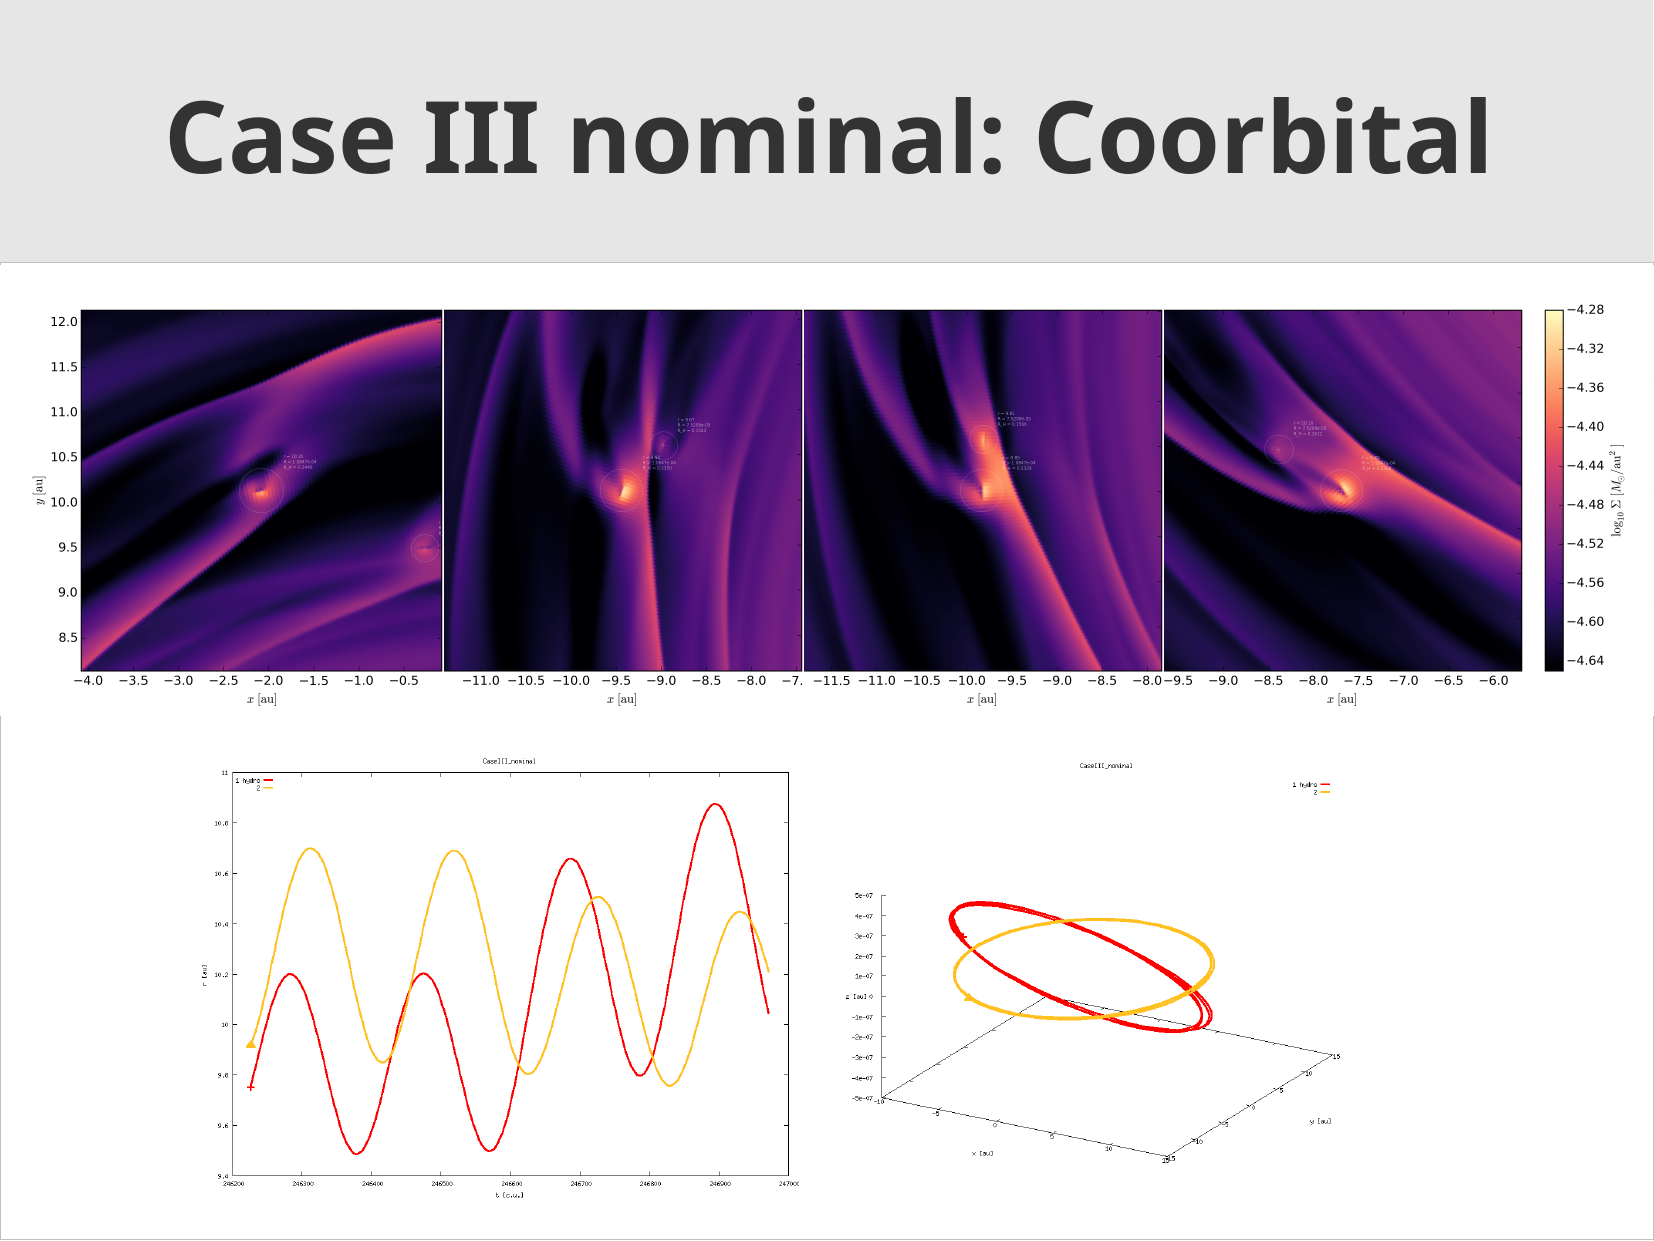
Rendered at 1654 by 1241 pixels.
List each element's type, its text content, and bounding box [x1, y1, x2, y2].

picture [806, 749, 1407, 1201]
picture [198, 749, 799, 1201]
picture [0, 265, 1654, 716]
title Case III nominal: Coorbital [124, 31, 1537, 239]
